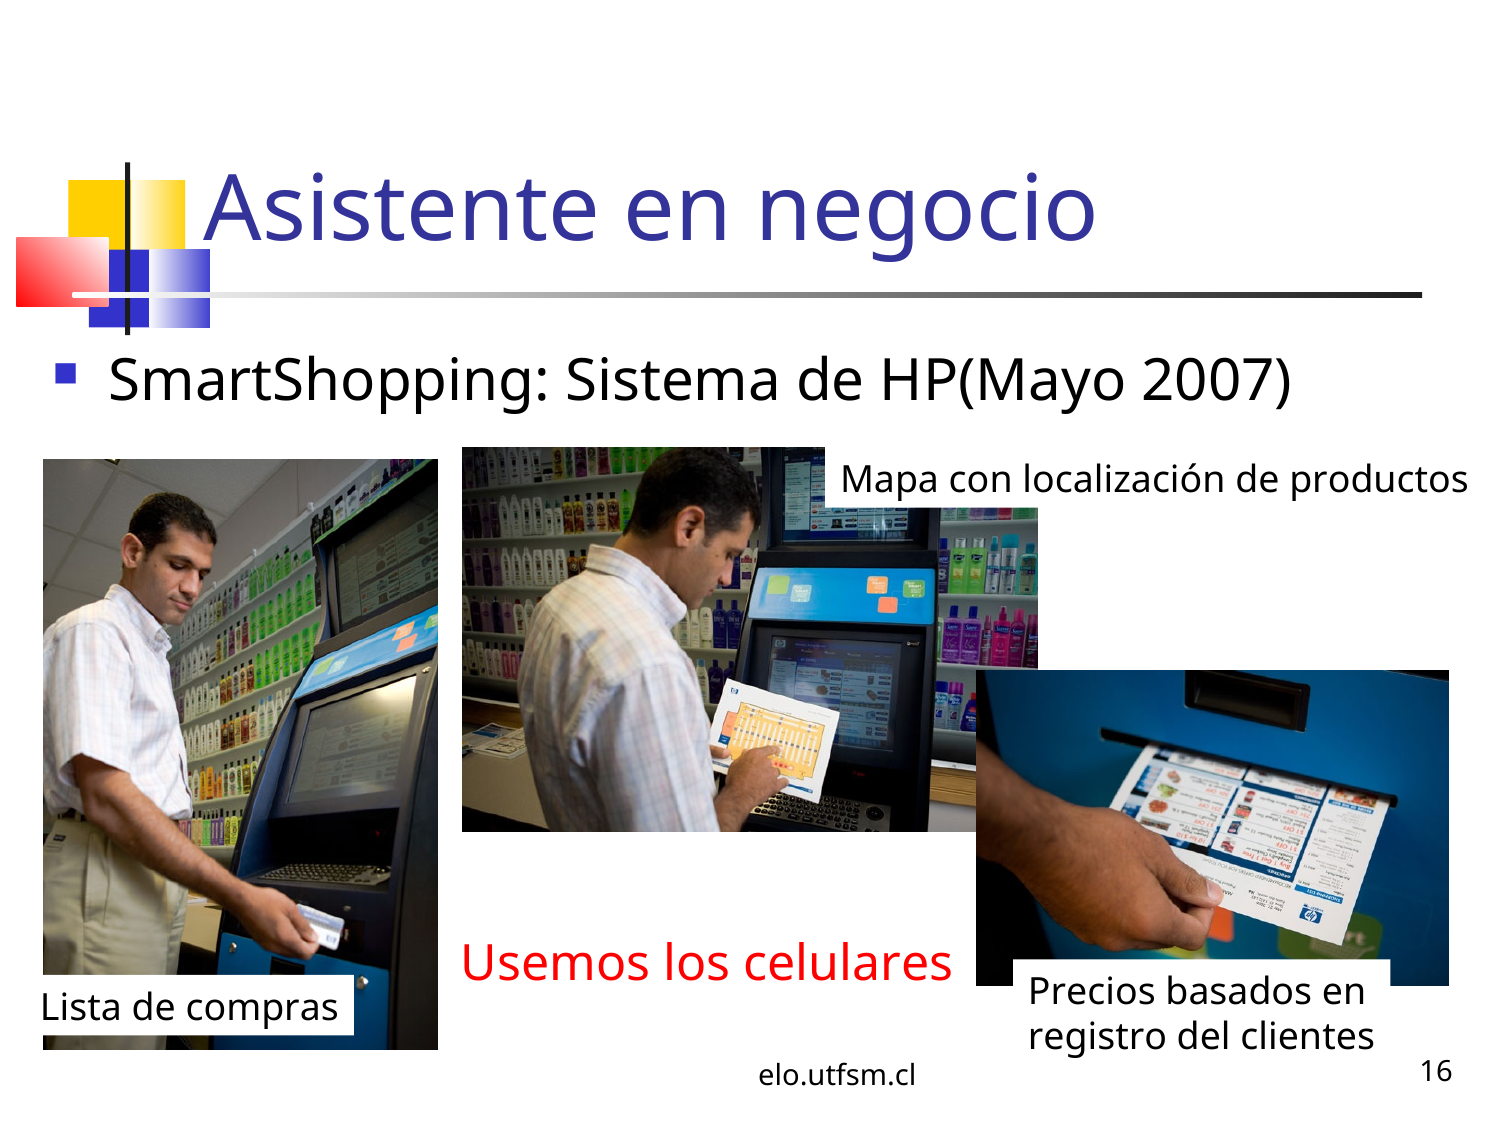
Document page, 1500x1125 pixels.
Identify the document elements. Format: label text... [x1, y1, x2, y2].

text_box elo.utfsm.cl [599, 1024, 1075, 1100]
text_box Mapa con localización de productos [825, 447, 1485, 508]
picture [462, 447, 1449, 986]
text_box Lista de compras [25, 974, 354, 1036]
text_box Precios basados en registro del clientes [1013, 959, 1391, 1065]
picture [43, 459, 438, 1051]
text_box <number> [1155, 1024, 1468, 1100]
list SmartShopping: Sistema de HP(Mayo 2007) [37, 331, 1469, 478]
title Asistente en negocio [188, 35, 1269, 276]
text_box Usemos los celulares [446, 922, 970, 999]
